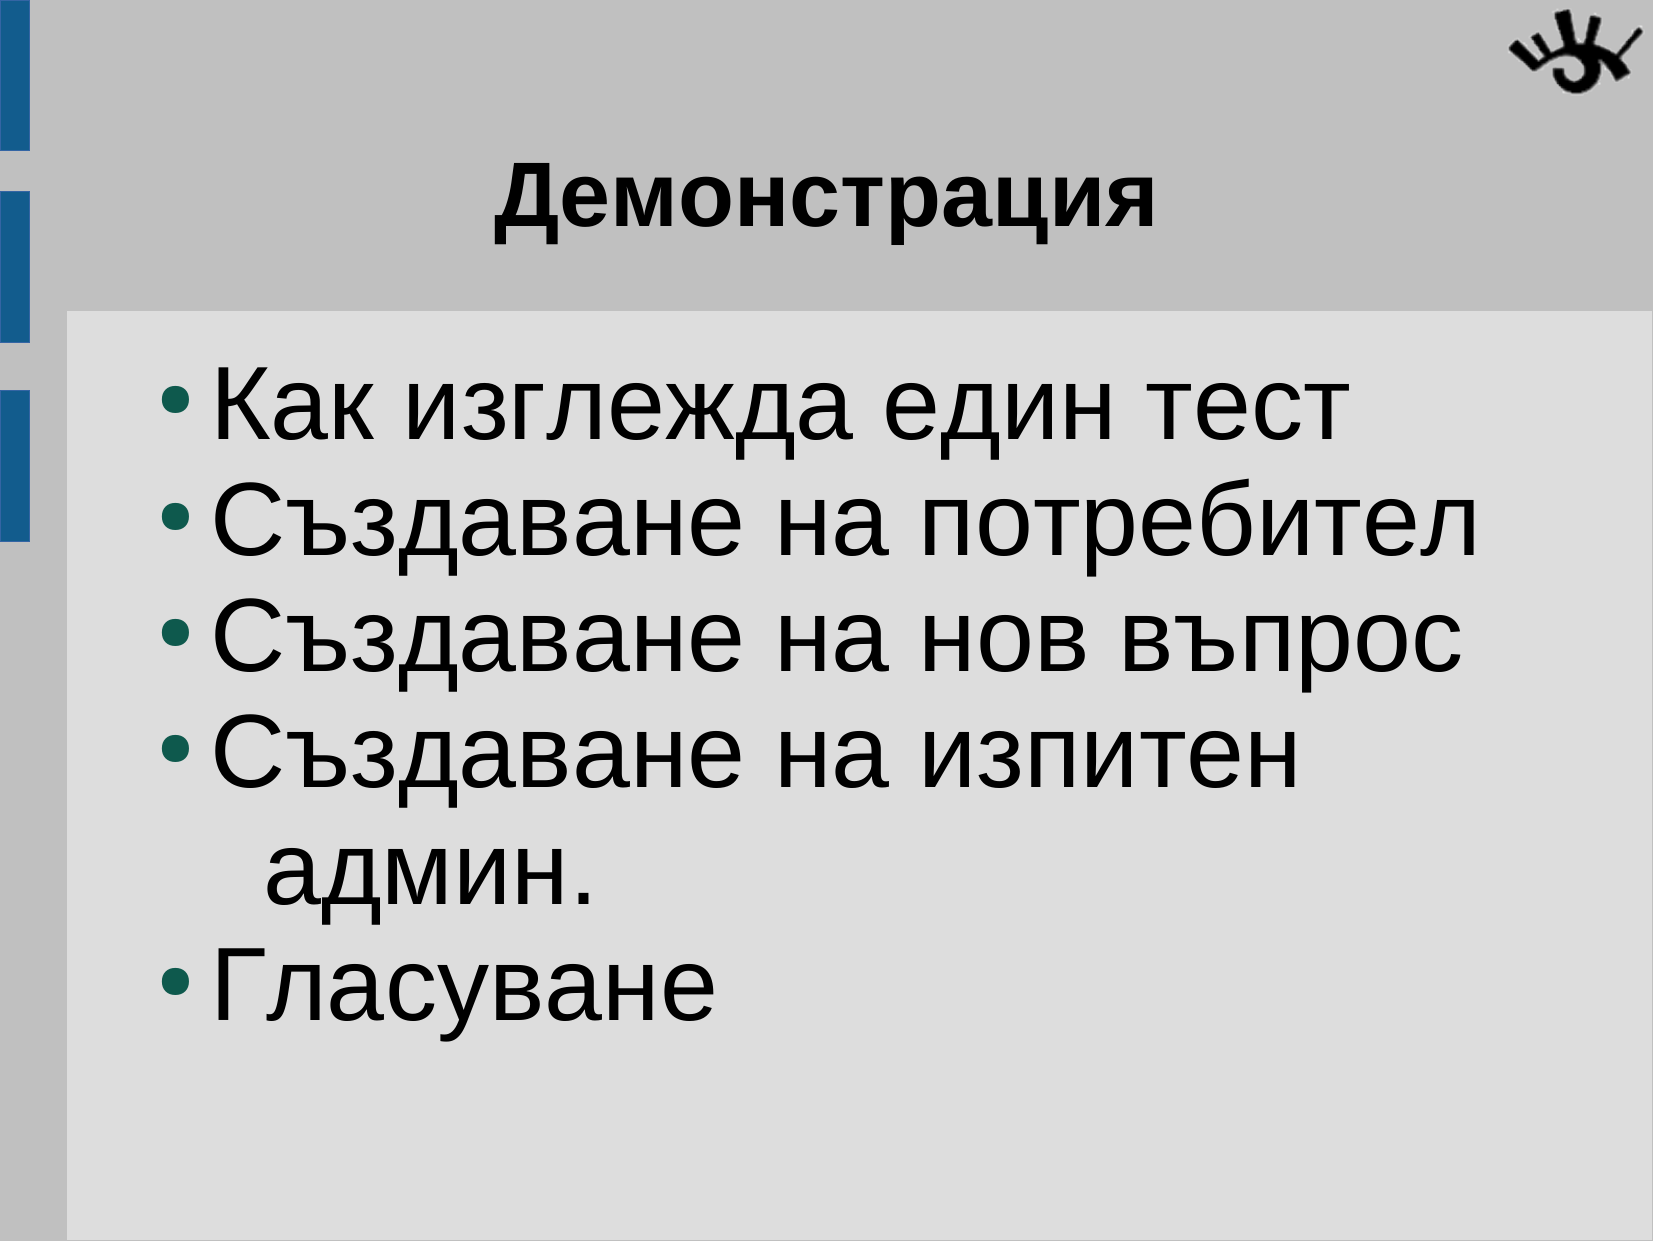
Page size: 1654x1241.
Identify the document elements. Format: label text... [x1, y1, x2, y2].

title Демонстрация [121, 91, 1534, 299]
picture [1488, 0, 1653, 104]
list Как изглежда един тест Създаване на потребител Създаване на нов въпрос Създаване на изпитен админ. Гласуване [121, 344, 1534, 1196]
